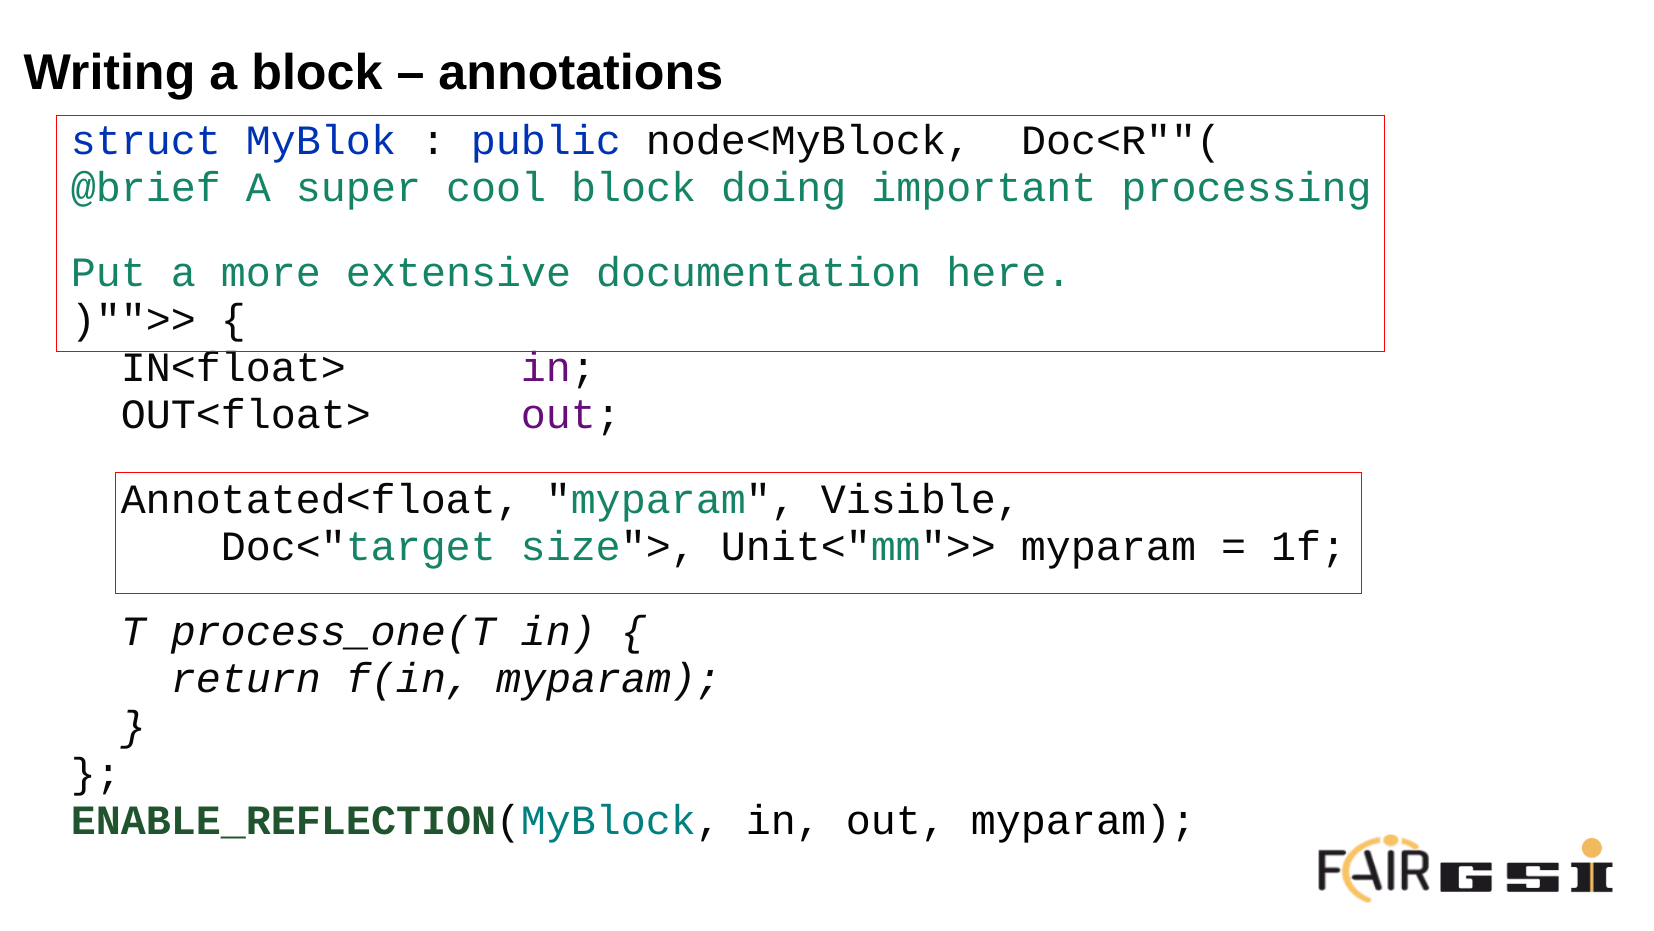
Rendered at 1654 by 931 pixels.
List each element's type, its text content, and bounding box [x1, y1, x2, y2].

picture [1439, 855, 1615, 895]
text_box struct MyBlok : public node<MyBlock, Doc<R""( @brief A super cool block doing important processing Put a more extensive documentation here. )"">> { IN<float> in; OUT<float> out; Annotated<float, "myparam", Visible, Doc<"target size">, Unit<"mm">> myparam = 1f; T process_one(T in) { return f(in, myparam); } }; ENABLE_REFLECTION(MyBlock, in, out, myparam); [57, 116, 1384, 351]
picture [1318, 855, 1430, 904]
text_box struct MyBlok : public node<MyBlock, Doc<R""( @brief A super cool block doing important processing Put a more extensive documentation here. )"">> { IN<float> in; OUT<float> out; Annotated<float, "myparam", Visible, Doc<"target size">, Unit<"mm">> myparam = 1f; T process_one(T in) { return f(in, myparam); } }; ENABLE_REFLECTION(MyBlock, in, out, myparam); [56, 112, 1654, 855]
title Writing a block – annotations [23, 5, 1638, 139]
